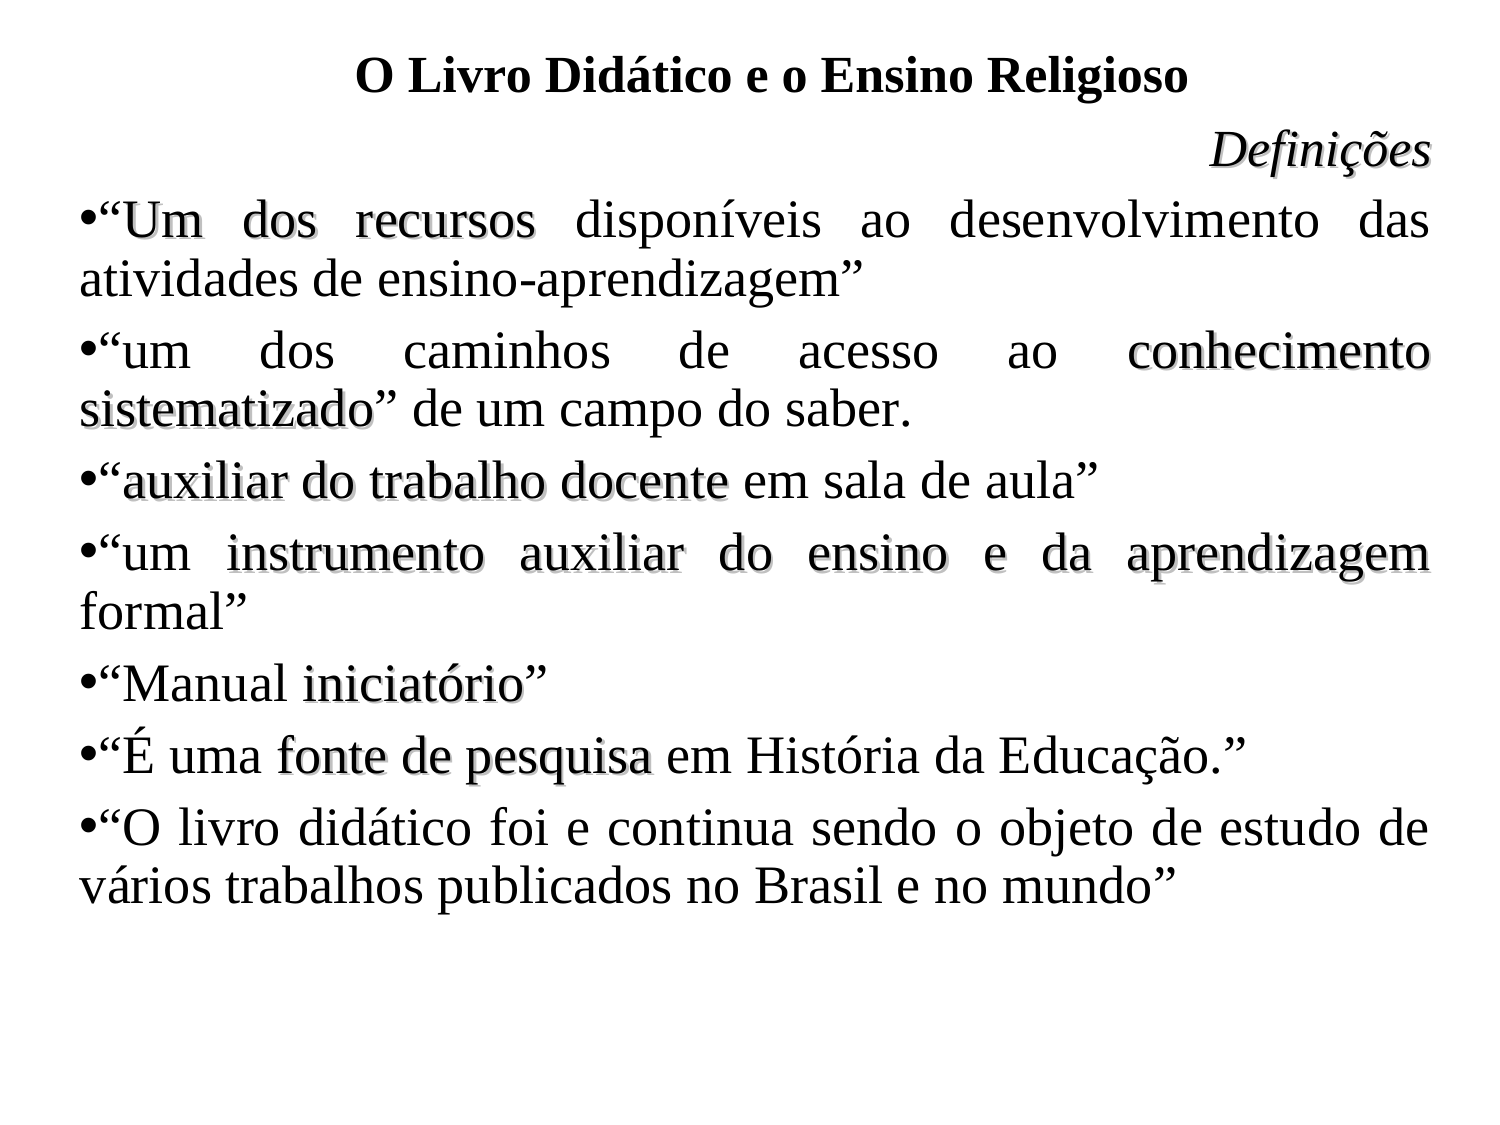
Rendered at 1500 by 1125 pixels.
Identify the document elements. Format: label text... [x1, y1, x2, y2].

title O Livro Didático e o Ensino Religioso [112, 31, 1432, 112]
list Definições “Um dos recursos disponíveis ao desenvolvimento das atividades de ensino-aprendizagem” “um dos caminhos de acesso ao conhecimento sistematizado” de um campo do saber. “auxiliar do trabalho docente em sala de aula” “um instrumento auxiliar do ensino e da aprendizagem formal” “Manual iniciatório” “É uma fonte de pesquisa em História da Educação.” “O livro didático foi e continua sendo o objeto de estudo de vários trabalhos publicados no Brasil e no mundo” [64, 113, 1447, 1012]
